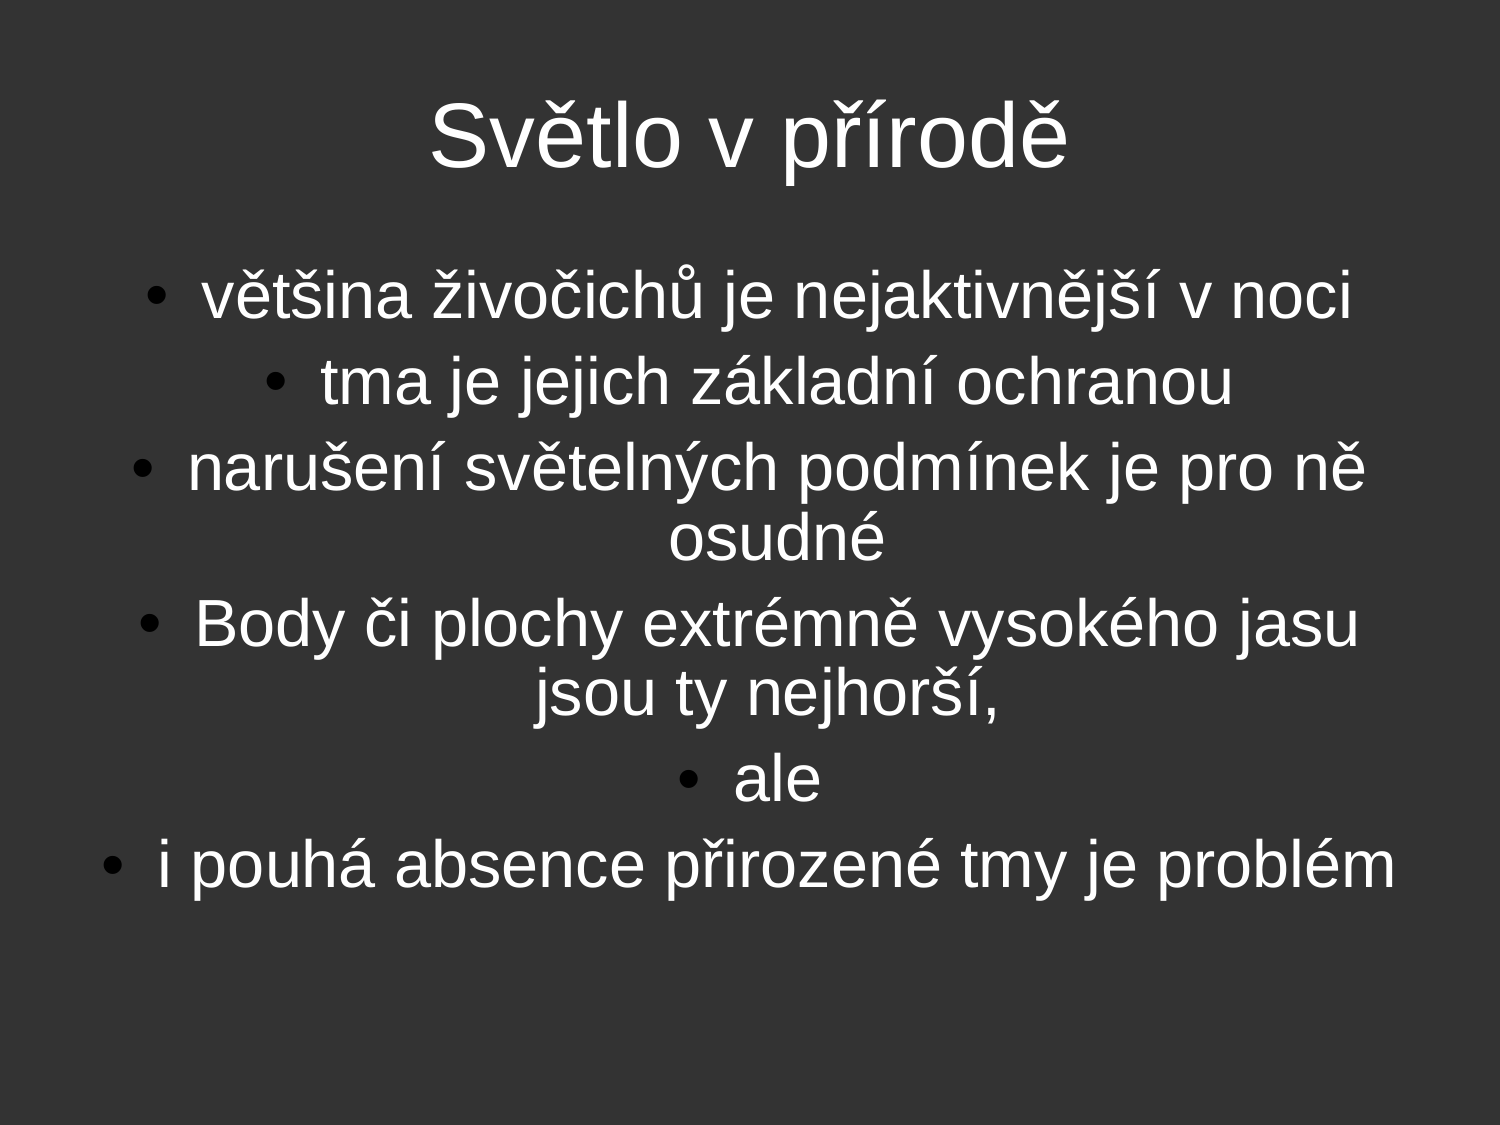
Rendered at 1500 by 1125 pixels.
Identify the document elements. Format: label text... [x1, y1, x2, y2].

title Světlo v přírodě [75, 21, 1425, 257]
list většina živočichů je nejaktivnější v noci tma je jejich základní ochranou narušení světelných podmínek je pro ně osudné Body či plochy extrémně vysokého jasu jsou ty nejhorší, ale i pouhá absence přirozené tmy je problém [75, 262, 1425, 1005]
